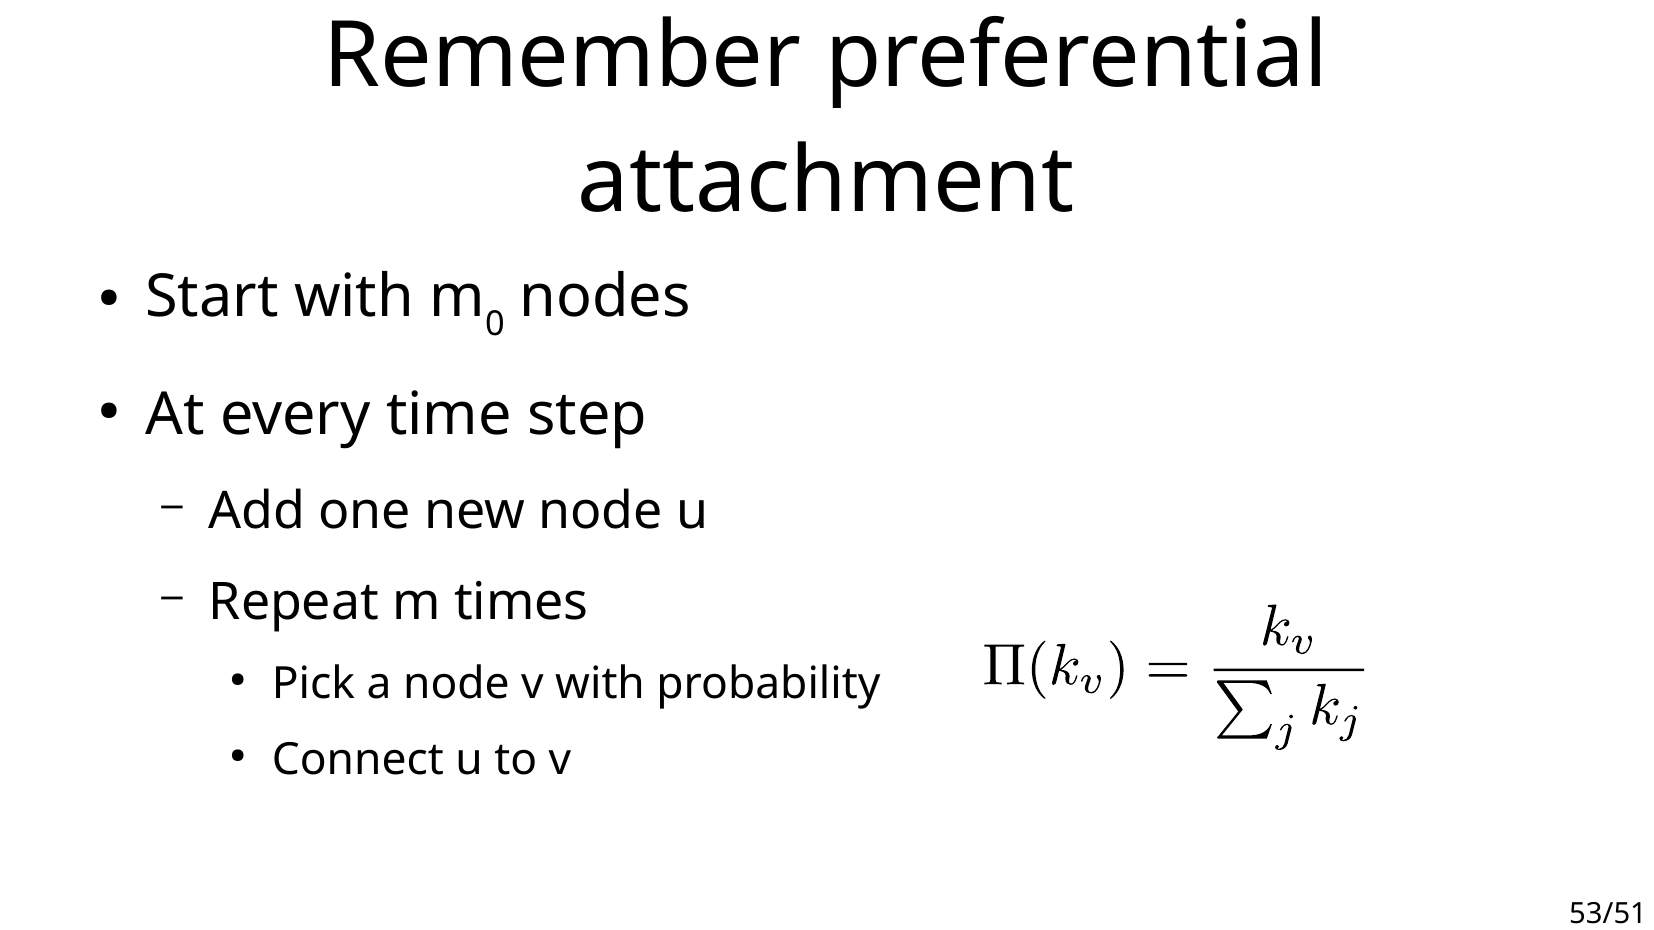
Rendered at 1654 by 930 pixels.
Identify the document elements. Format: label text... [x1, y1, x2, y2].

text_box [982, 604, 1365, 751]
title Remember preferential attachment [82, 1, 1571, 225]
list Start with m0 nodes At every time step Add one new node u Repeat m times Pick a node v with probability Connect u to v [82, 252, 1571, 793]
